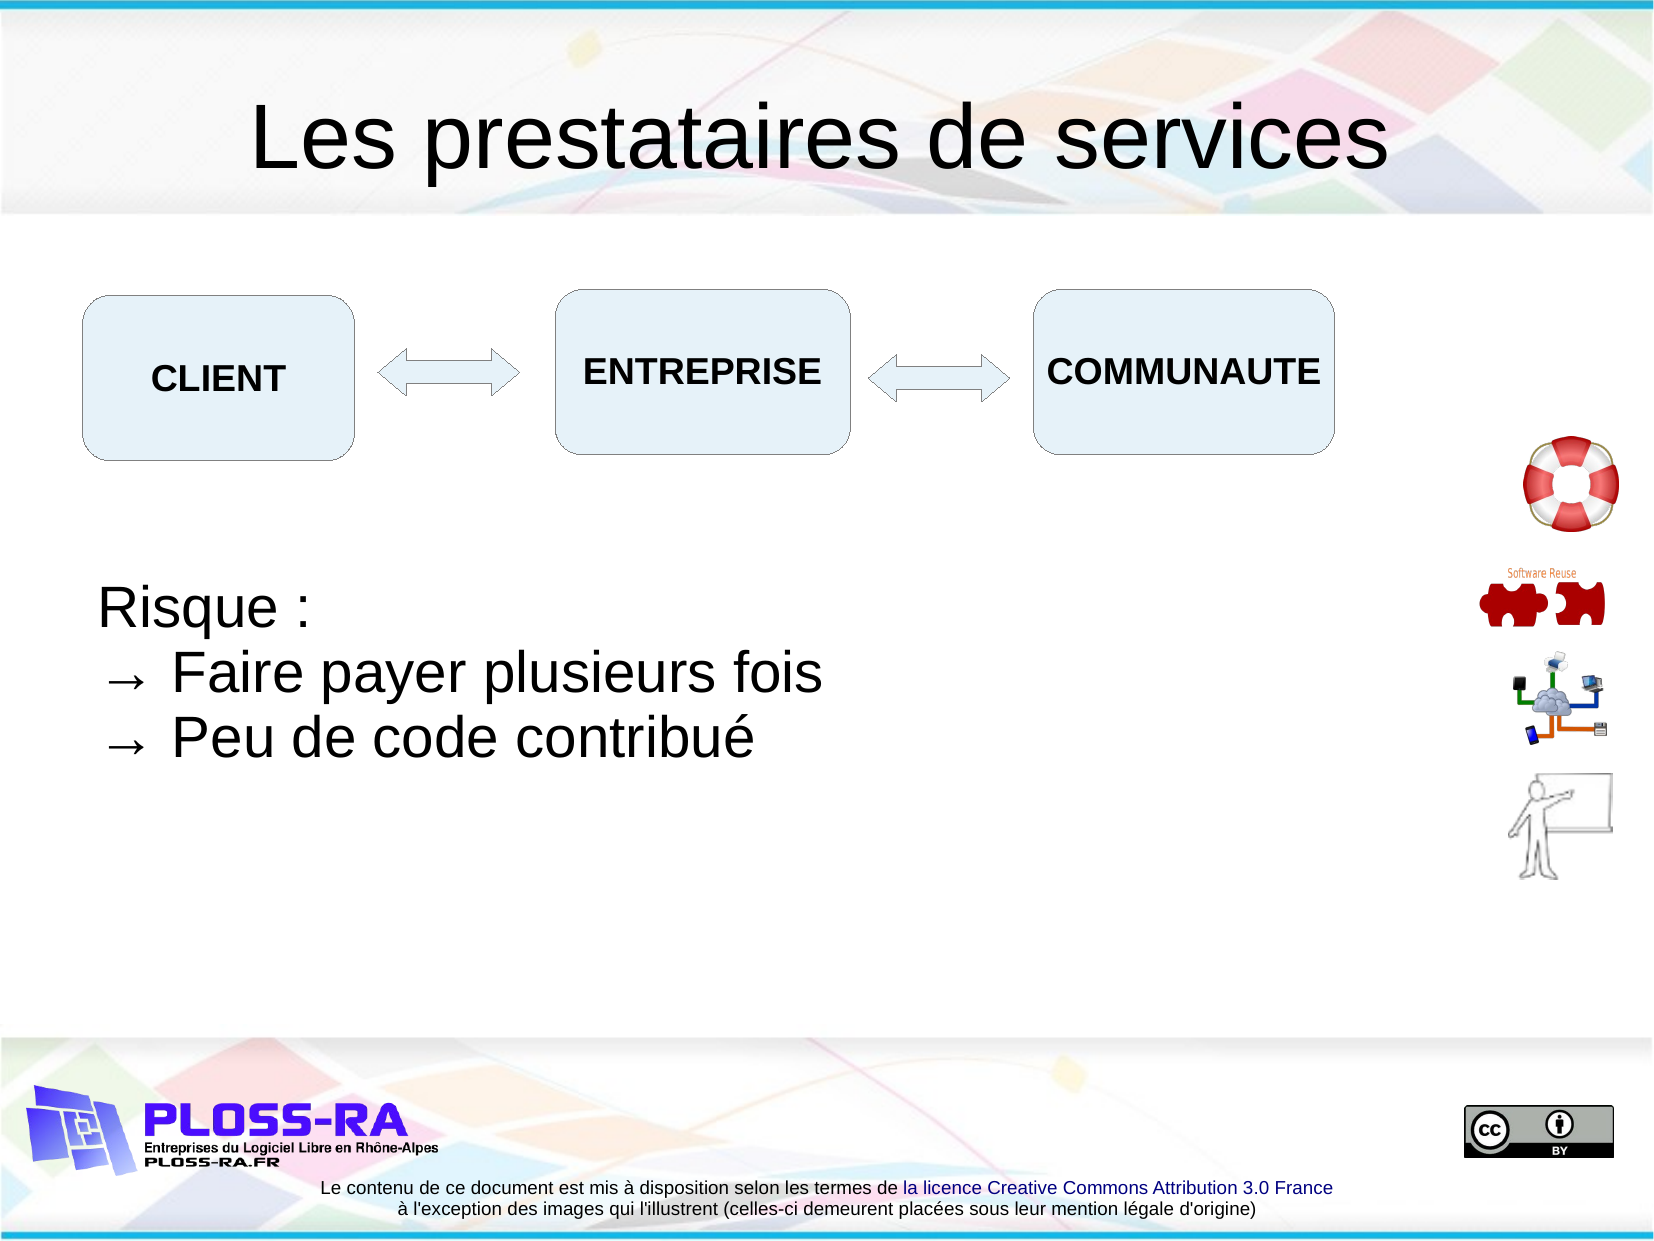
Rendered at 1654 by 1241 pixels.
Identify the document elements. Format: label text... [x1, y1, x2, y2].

text_box ENTREPRISE [555, 289, 851, 455]
title Les prestataires de services [23, 49, 1619, 225]
text_box CLIENT [82, 295, 355, 461]
text_box Risque : → Faire payer plusieurs fois → Peu de code contribué [82, 566, 1441, 777]
text_box COMMUNAUTE [1033, 289, 1335, 455]
picture [1476, 566, 1608, 628]
text_box [868, 354, 1010, 402]
picture [0, 1024, 1654, 1241]
picture [0, 0, 1654, 216]
text_box [377, 348, 520, 396]
picture [1523, 436, 1619, 532]
picture [1513, 651, 1607, 745]
picture [1508, 773, 1613, 880]
